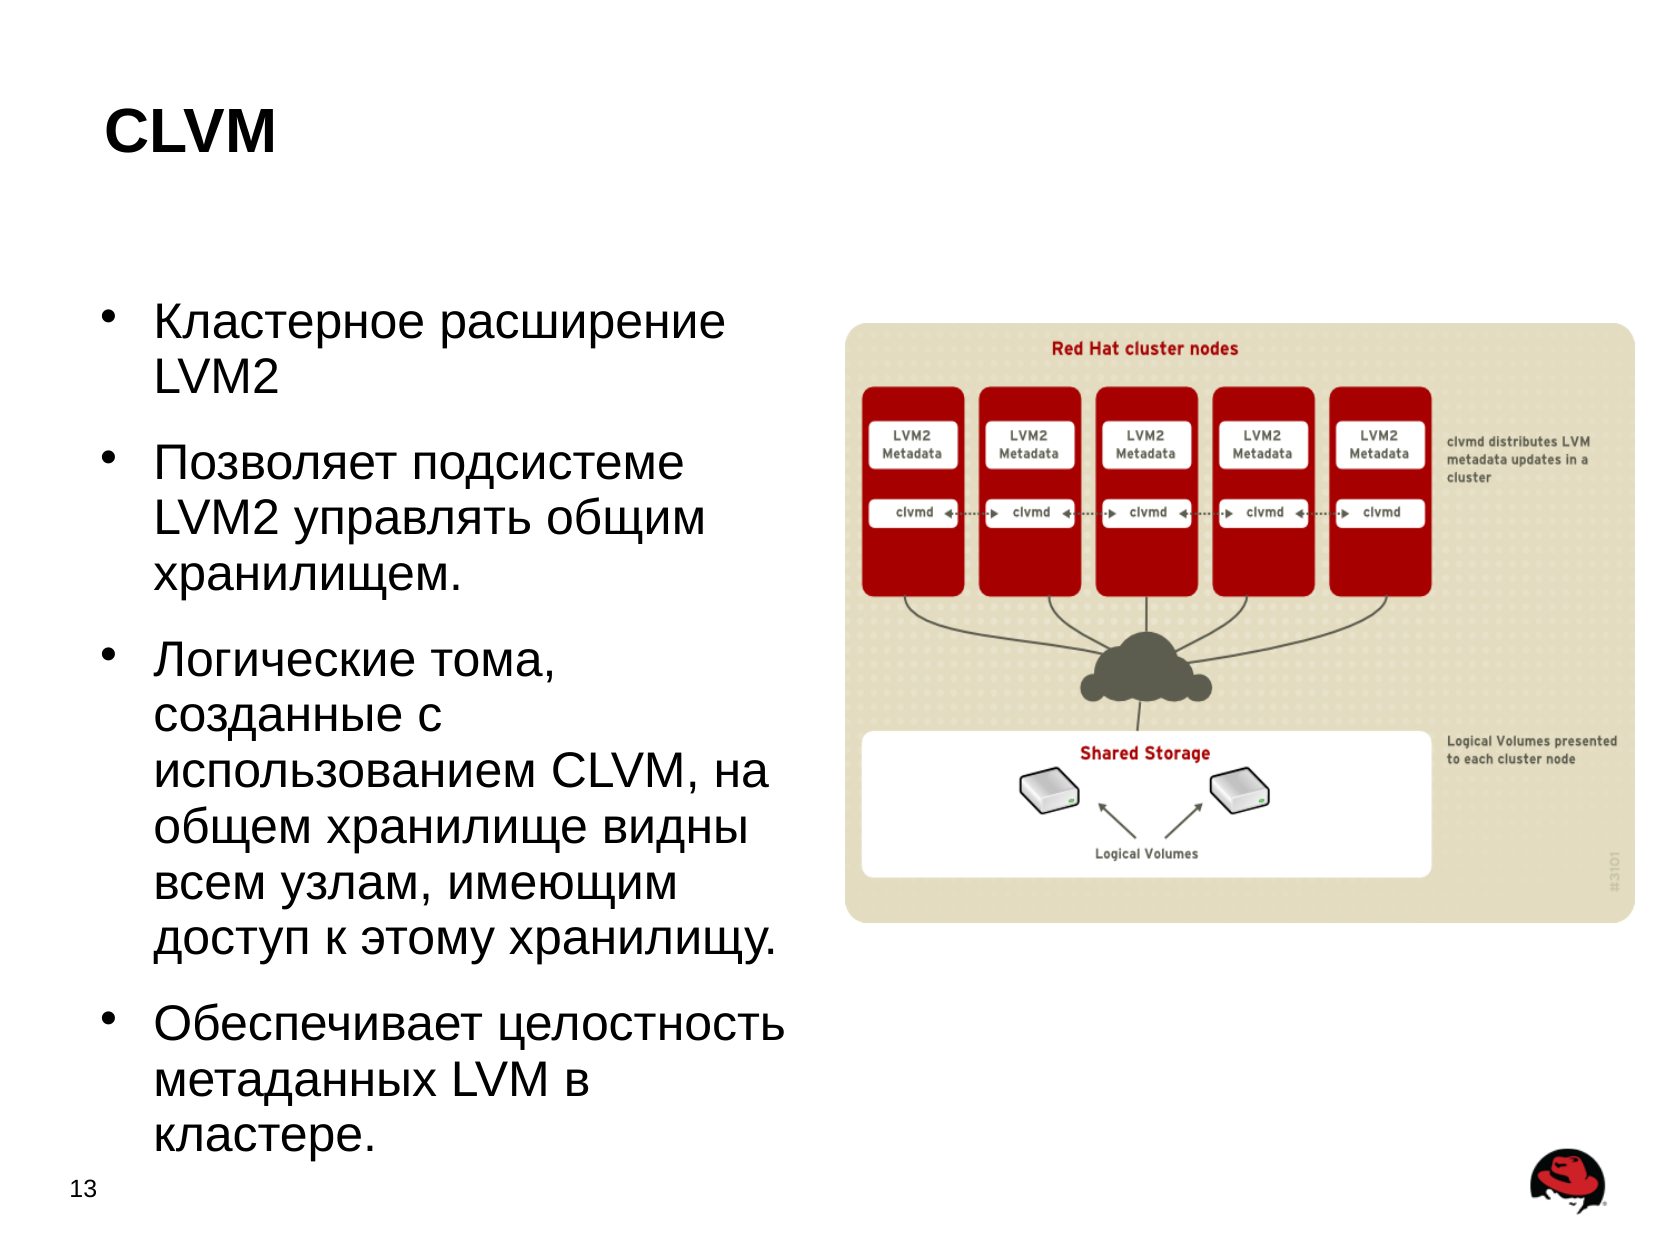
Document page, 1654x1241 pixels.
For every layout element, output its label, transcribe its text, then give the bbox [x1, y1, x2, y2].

picture [1529, 1146, 1613, 1224]
title CLVM [82, 37, 1571, 226]
text_box Кластерное расширение LVM2 Позволяет подсистеме LVM2 управлять общим хранилищем. Логические тома, созданные с использованием CLVM, на общем хранилище видны всем узлам, имеющим доступ к этому хранилищу. Обеспечивает целостность метаданных LVM в кластере. [82, 290, 809, 1163]
picture [845, 323, 1635, 923]
